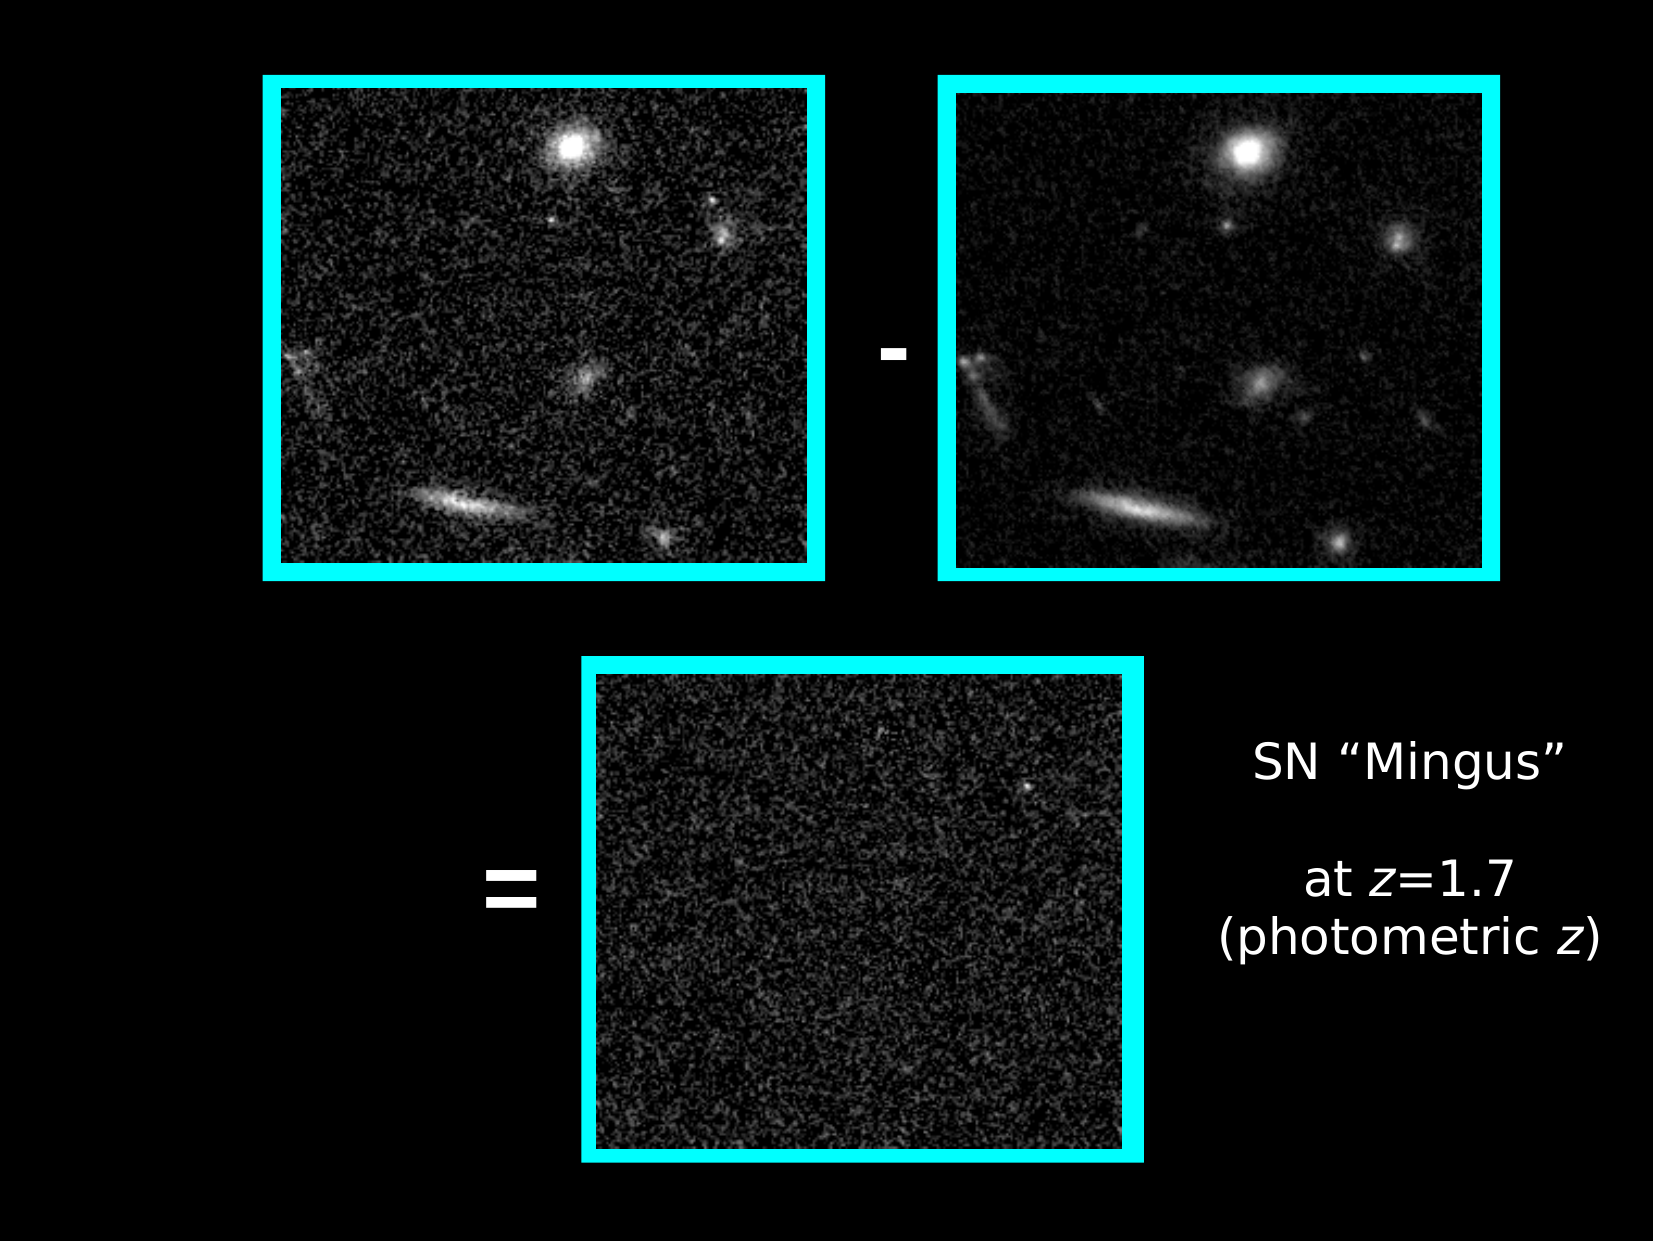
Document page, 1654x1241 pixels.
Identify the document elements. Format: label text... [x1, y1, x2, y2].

picture [956, 93, 1482, 568]
picture [596, 674, 1122, 1149]
text_box [937, 74, 1501, 582]
text_box [581, 656, 1144, 1163]
text_box [262, 74, 826, 582]
text_box SN “Mingus” at z=1.7 (photometric z) [1202, 726, 1611, 974]
text_box - [862, 282, 926, 410]
picture [281, 88, 807, 563]
text_box = [467, 825, 555, 952]
